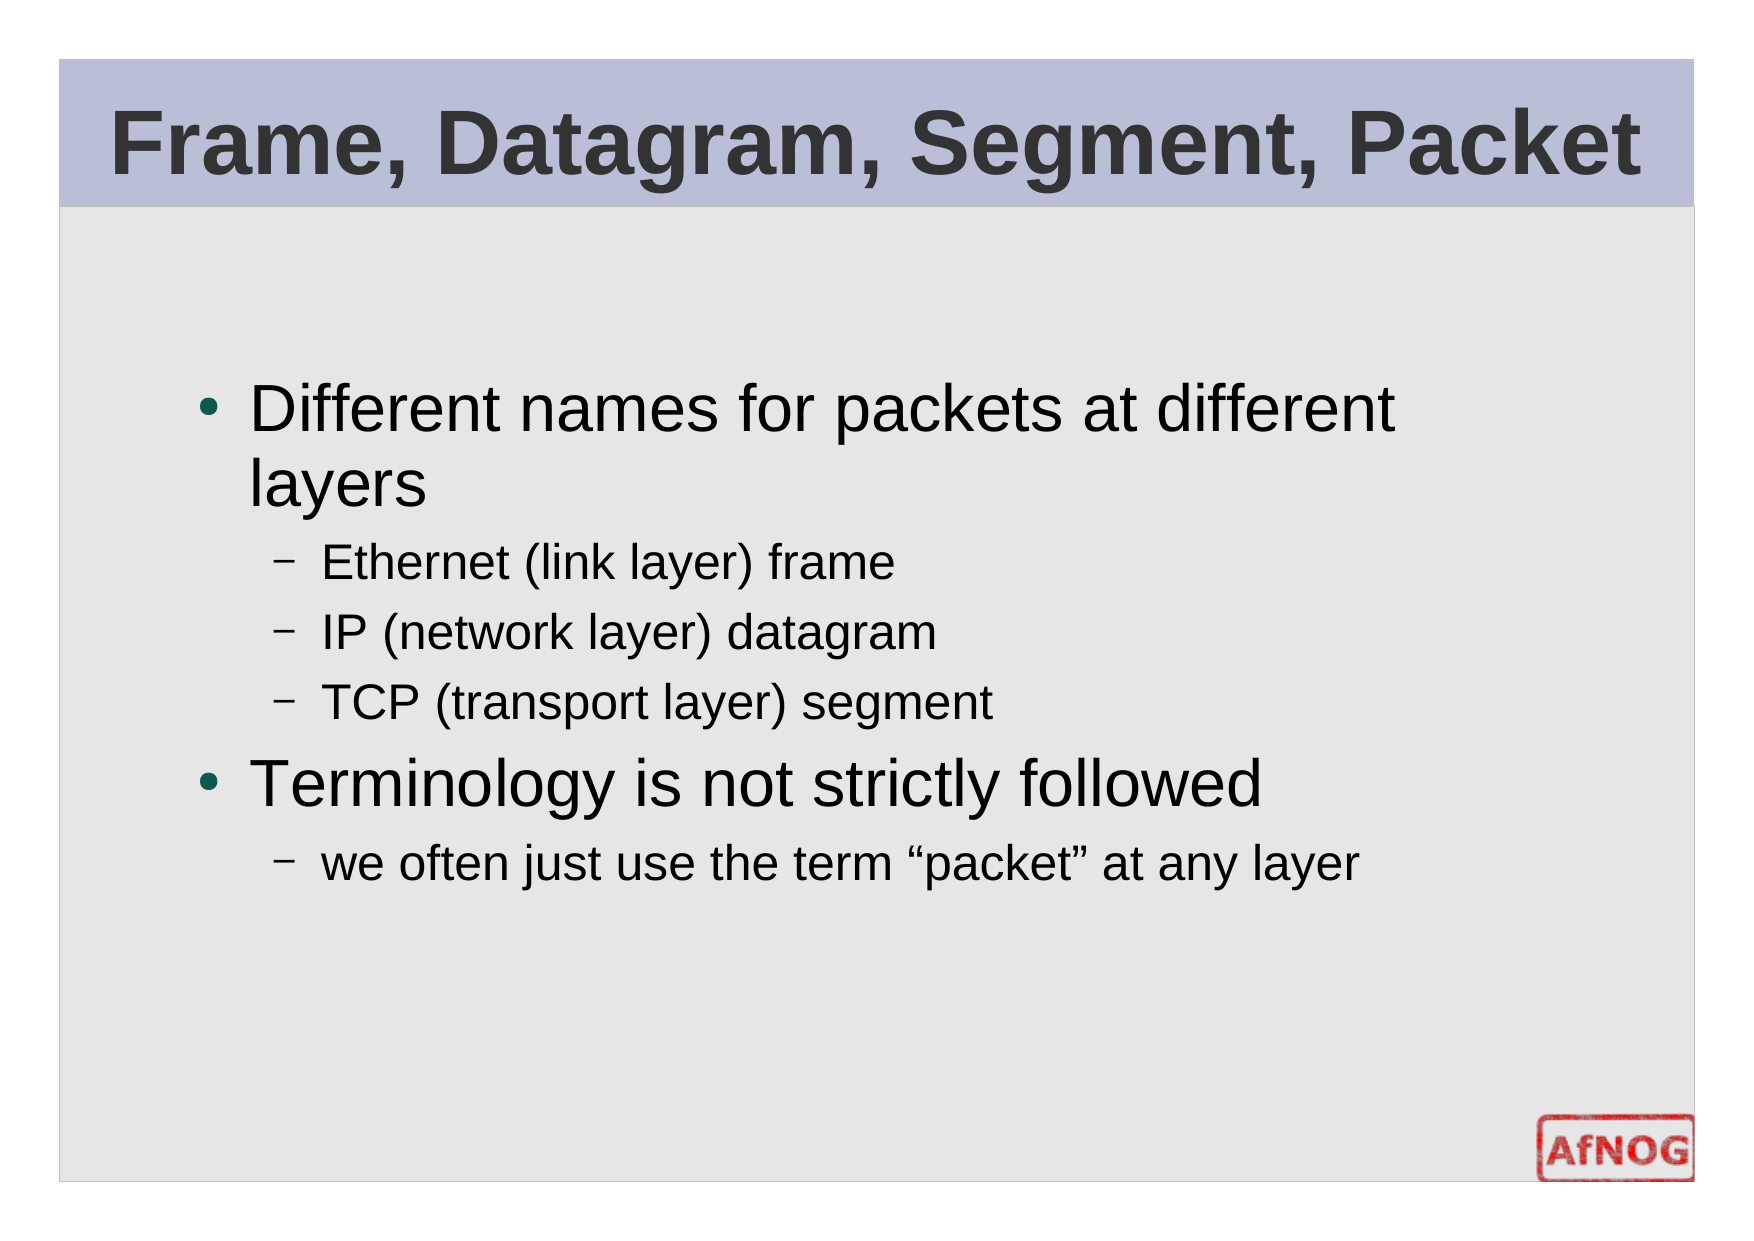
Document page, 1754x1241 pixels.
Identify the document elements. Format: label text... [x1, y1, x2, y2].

list Different names for packets at different layers Ethernet (link layer) frame IP (network layer) datagram TCP (transport layer) segment Terminology is not strictly followed we often just use the term “packet” at any layer [179, 371, 1576, 1079]
title Frame, Datagram, Segment, Packet [59, 48, 1695, 237]
picture [1535, 1112, 1695, 1182]
